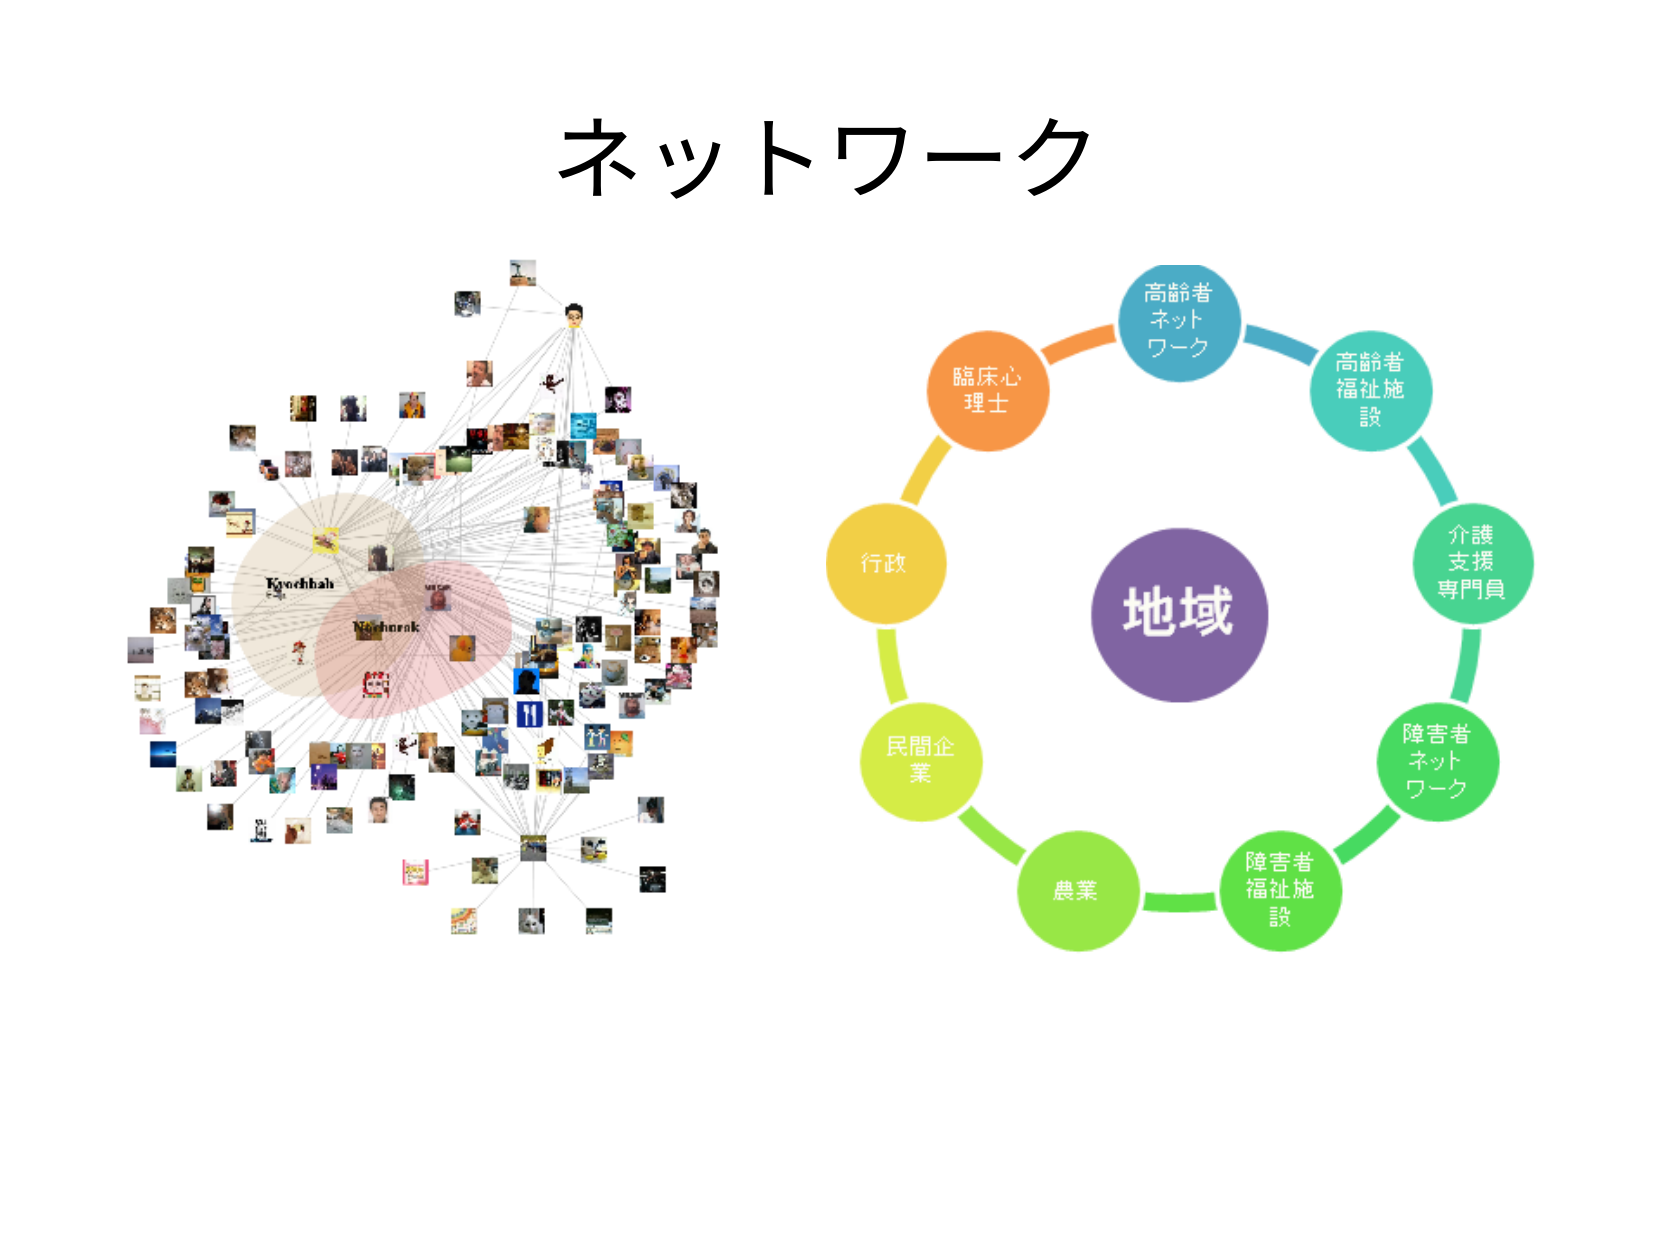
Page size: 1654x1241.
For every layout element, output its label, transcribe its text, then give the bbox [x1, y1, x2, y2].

picture [0, 236, 1565, 975]
title ネットワーク [82, 56, 1571, 250]
